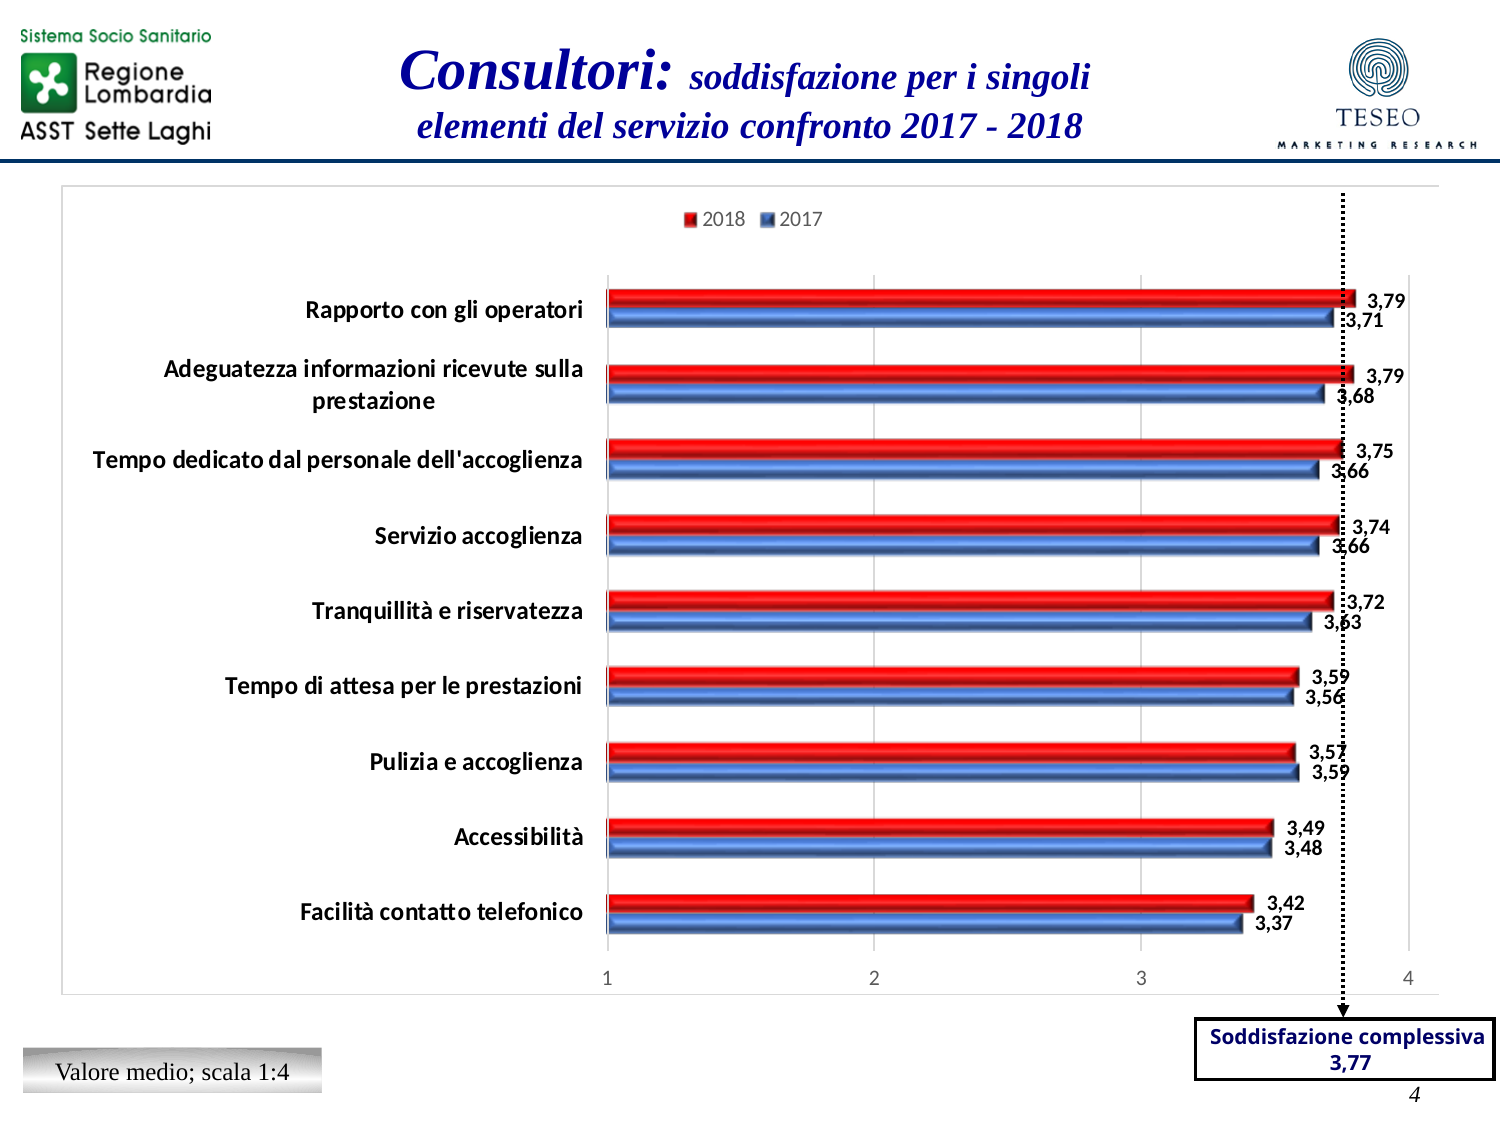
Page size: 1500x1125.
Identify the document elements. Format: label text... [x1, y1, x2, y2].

picture [1294, 30, 1481, 149]
text_box Valore medio; scala 1:4 [23, 1047, 322, 1093]
picture [60, 185, 1439, 995]
text_box Consultori: soddisfazione per i singoli elementi del servizio confronto 2017 - 2018 [206, 25, 1294, 151]
picture [21, 26, 206, 148]
text_box Soddisfazione complessiva 3,77 [1195, 1018, 1495, 1080]
